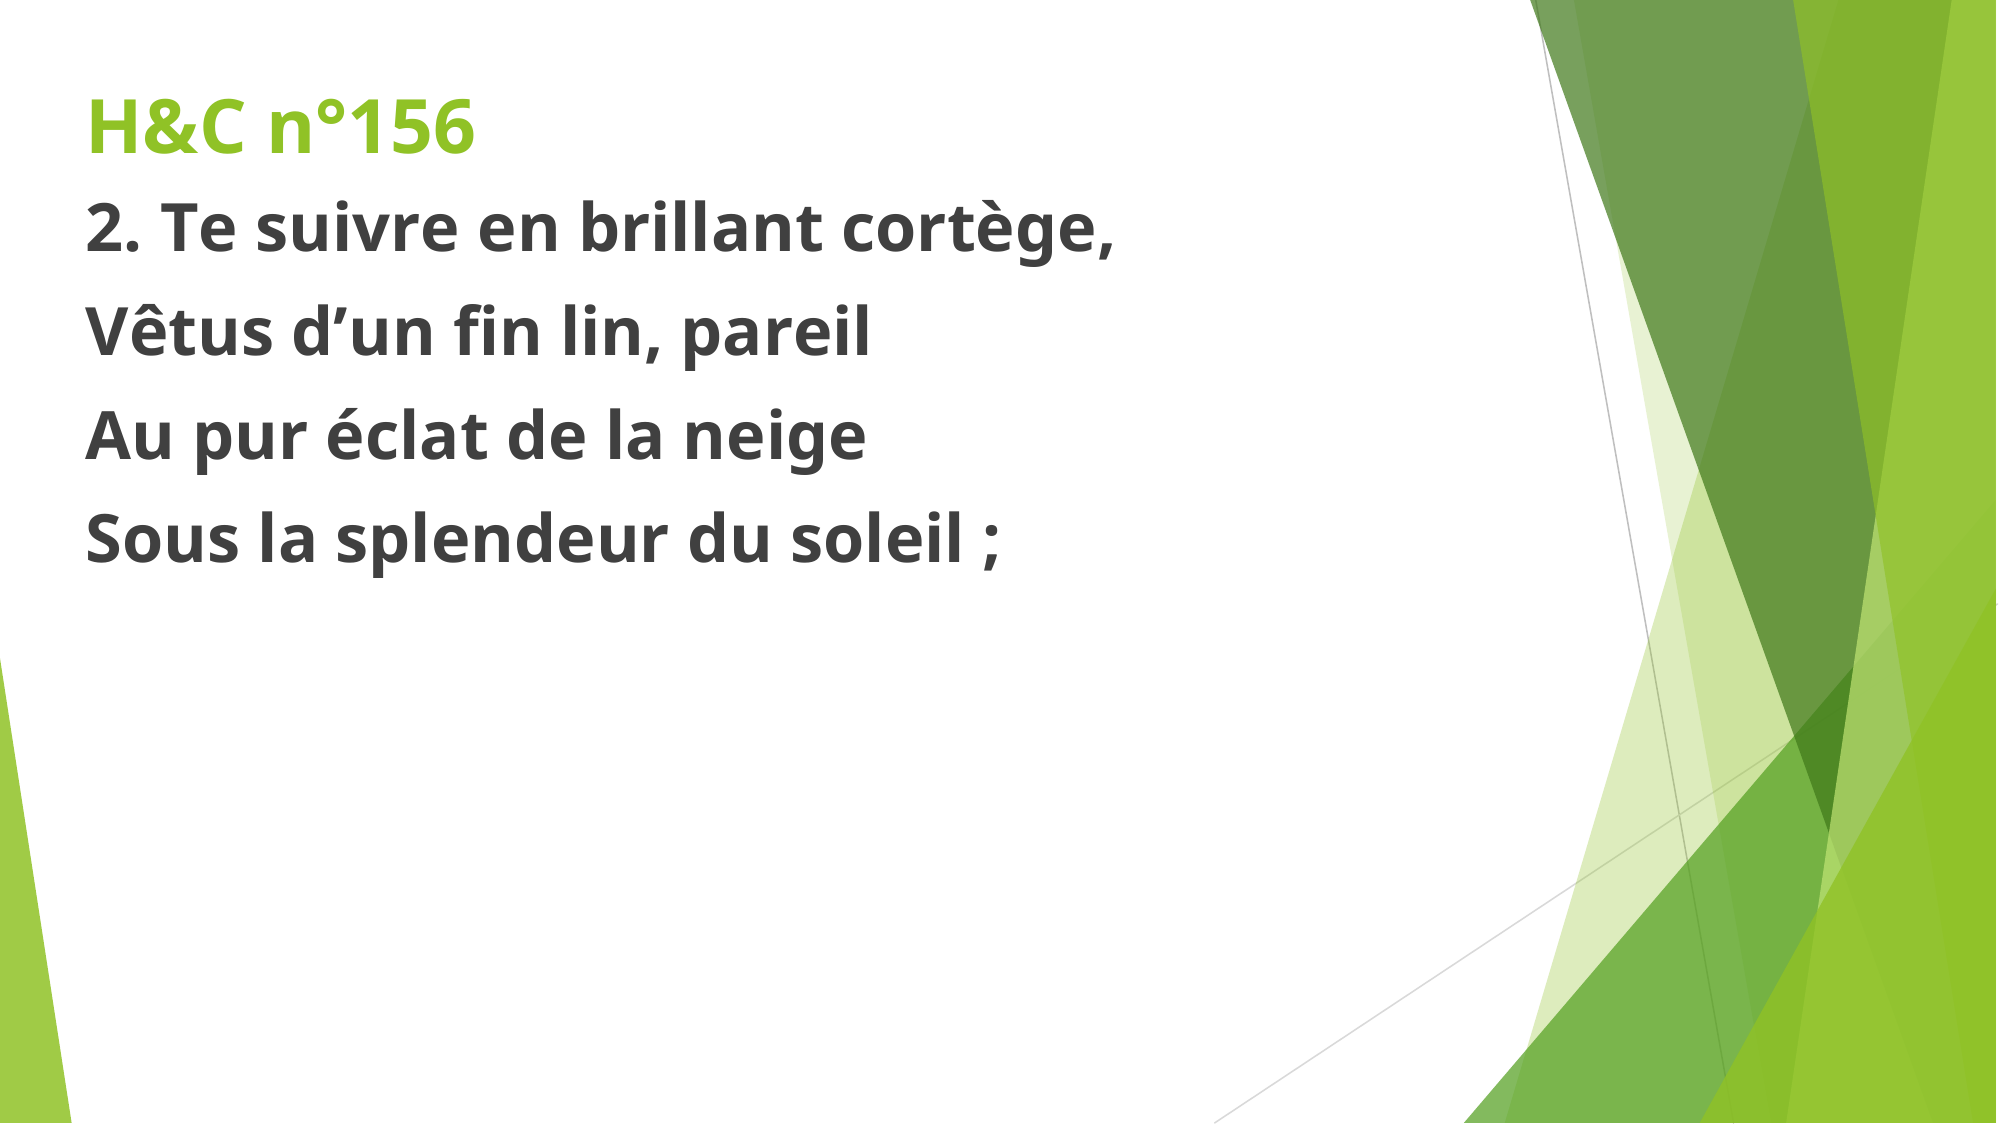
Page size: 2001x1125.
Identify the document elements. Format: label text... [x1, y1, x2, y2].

text_box H&C n°156 [70, 70, 863, 165]
text_box 2. Te suivre en brillant cortège, Vêtus d’un fin lin, pareil Au pur éclat de la neige Sous la splendeur du soleil ; [70, 165, 2001, 1075]
